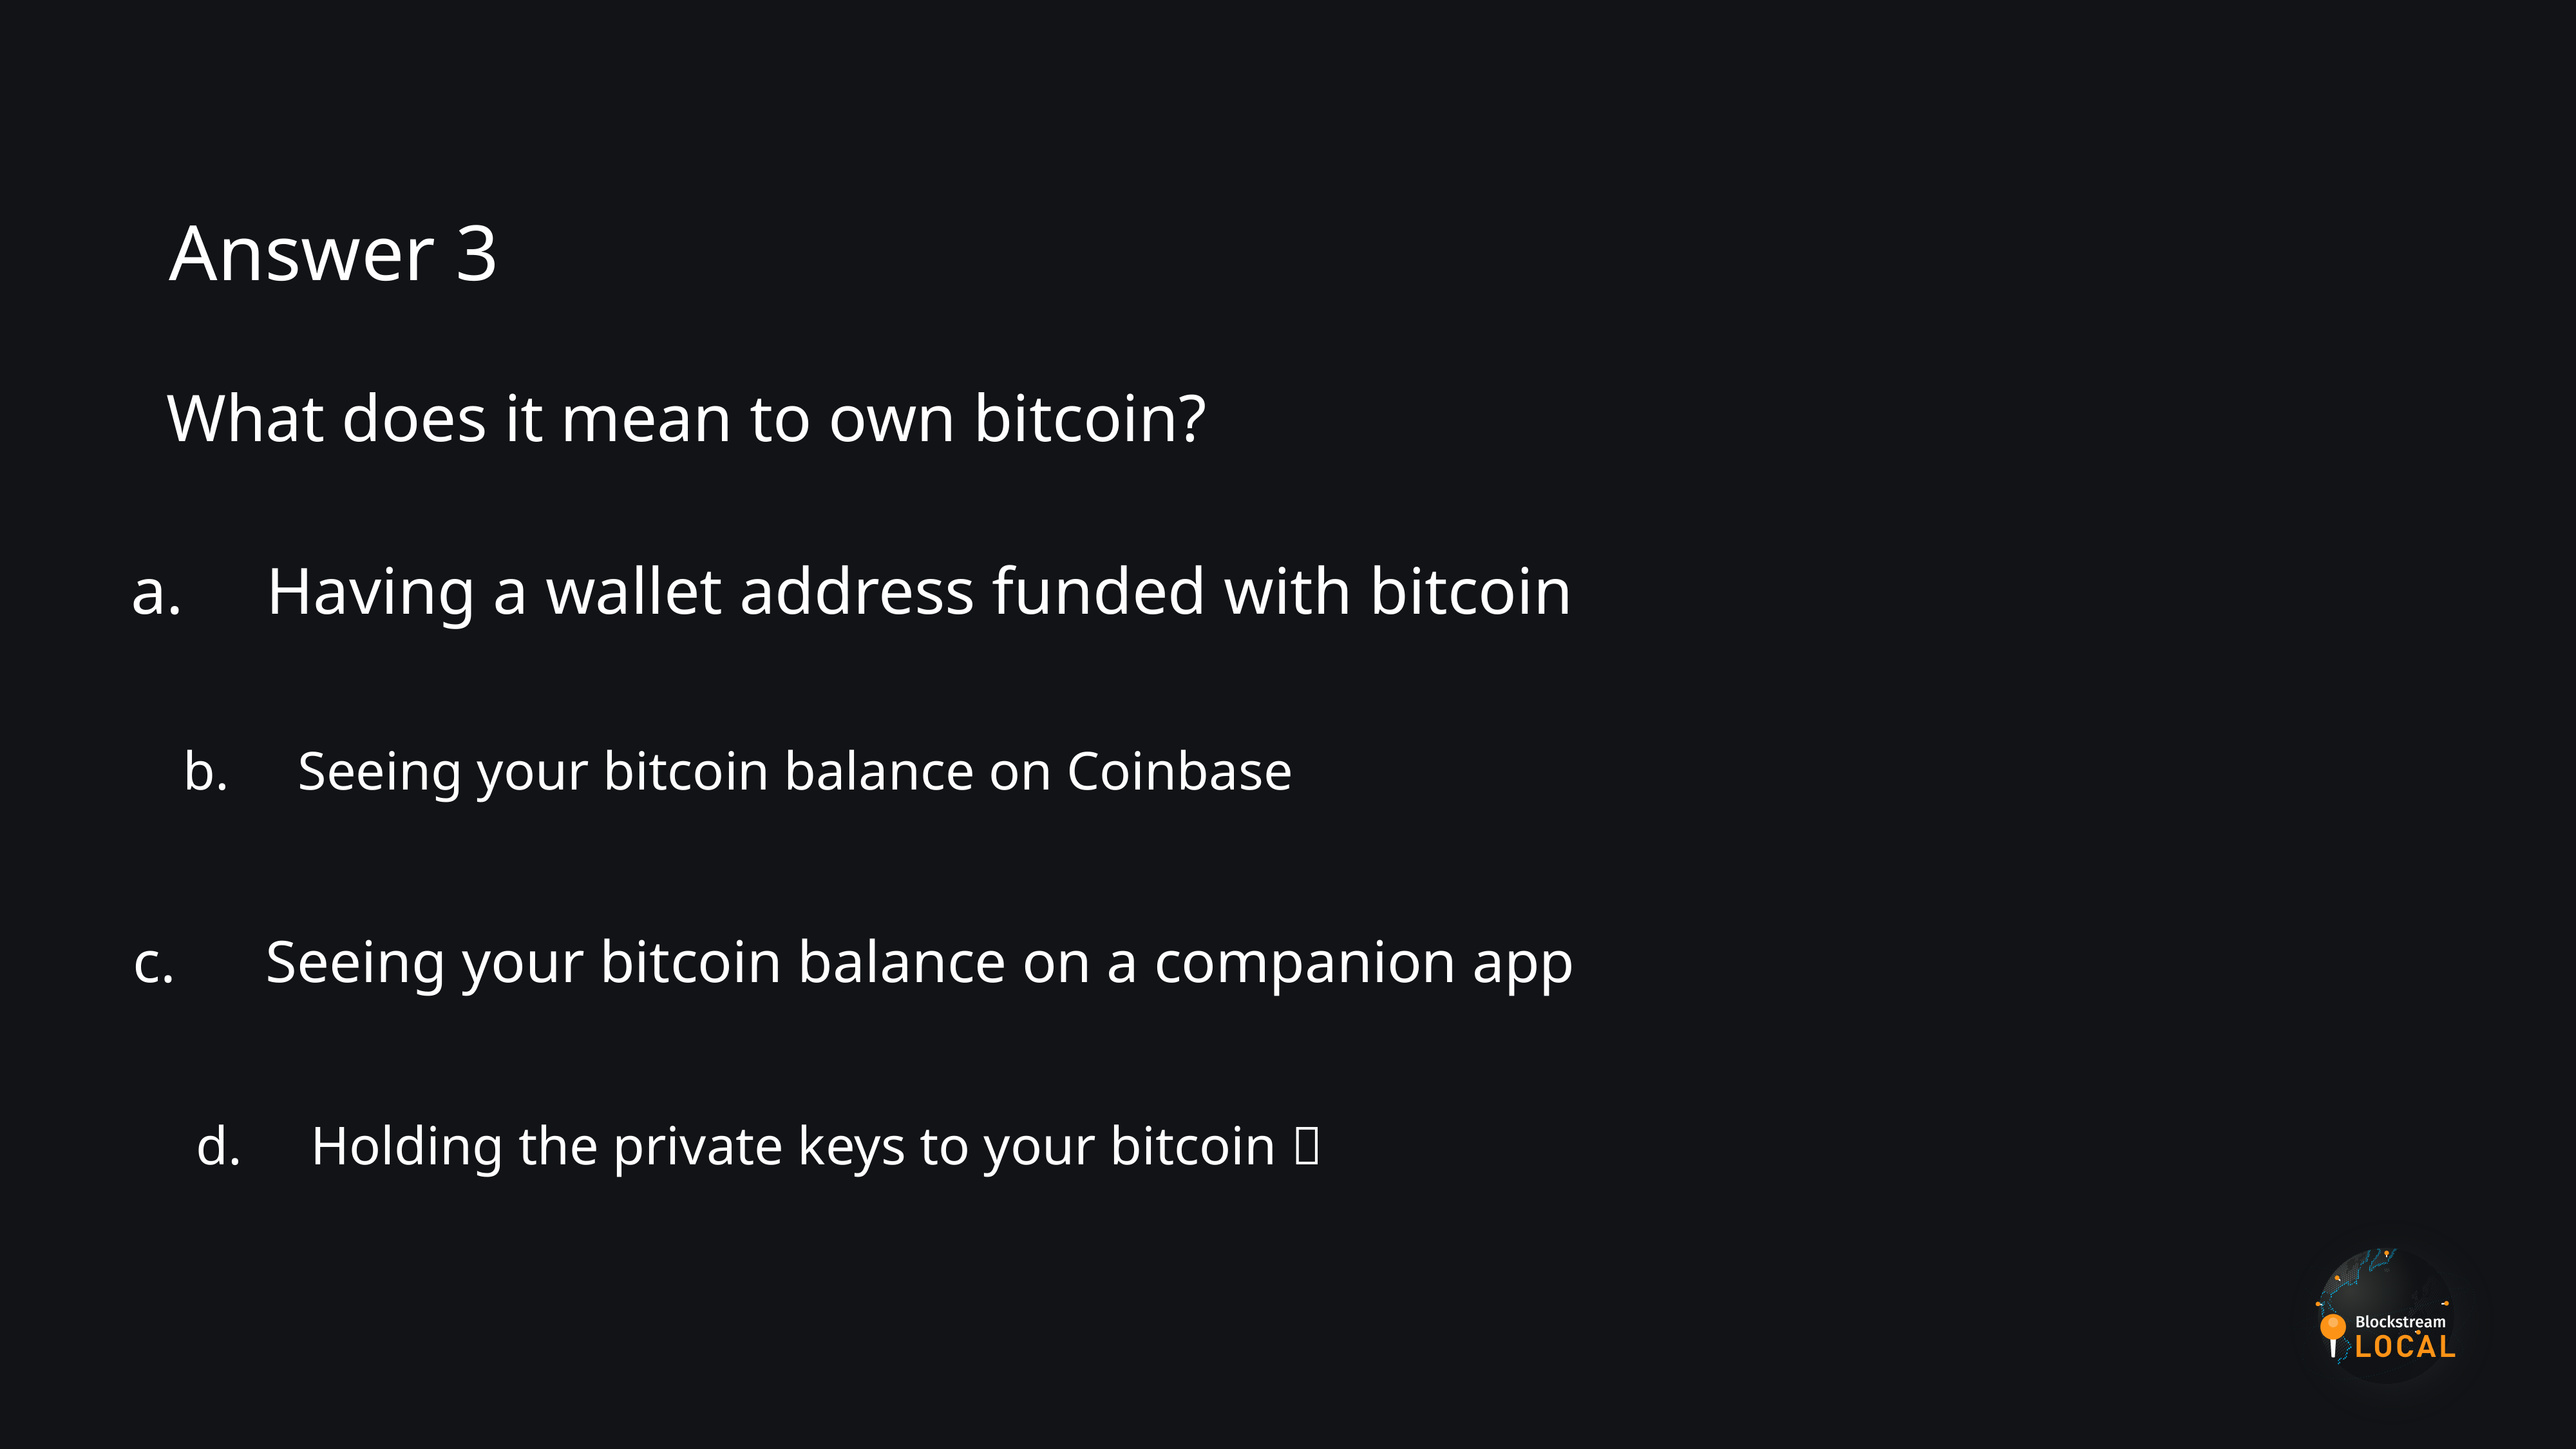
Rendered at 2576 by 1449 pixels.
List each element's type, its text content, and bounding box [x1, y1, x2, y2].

list Answer 3 [156, 188, 1664, 314]
text_box c. Seeing your bitcoin balance on a companion app [114, 910, 1596, 1036]
text_box What does it mean to own bitcoin? [0, 362, 1428, 487]
text_box b. Seeing your bitcoin balance on Coinbase [5, 723, 1486, 848]
picture [2253, 1180, 2523, 1449]
text_box a. Having a wallet address funded with bitcoin [111, 535, 1594, 660]
text_box d. Holding the private keys to your bitcoin ✅ [19, 1097, 1501, 1223]
